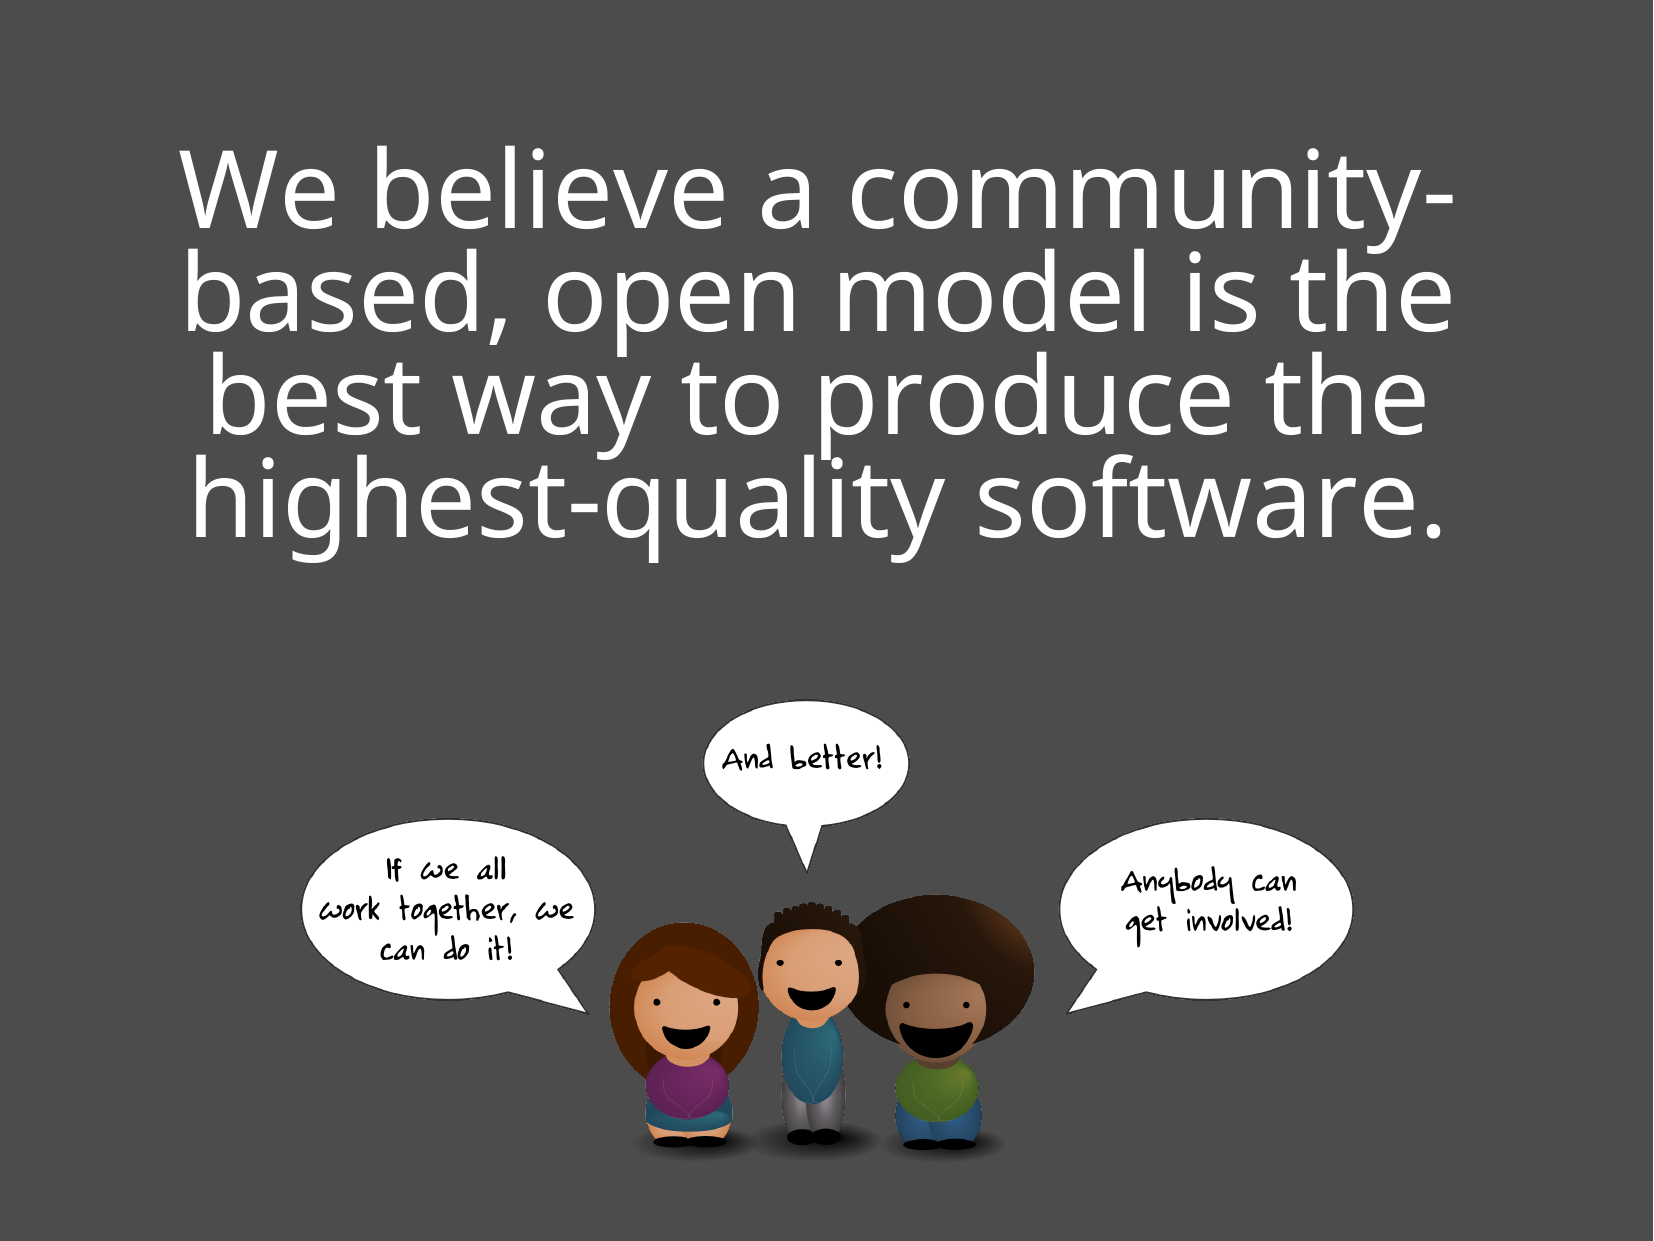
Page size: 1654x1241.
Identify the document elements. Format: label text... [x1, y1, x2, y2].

picture [300, 699, 1354, 1163]
title We believe a community-based, open model is the best way to produce the highest-quality software. [75, 103, 1562, 602]
